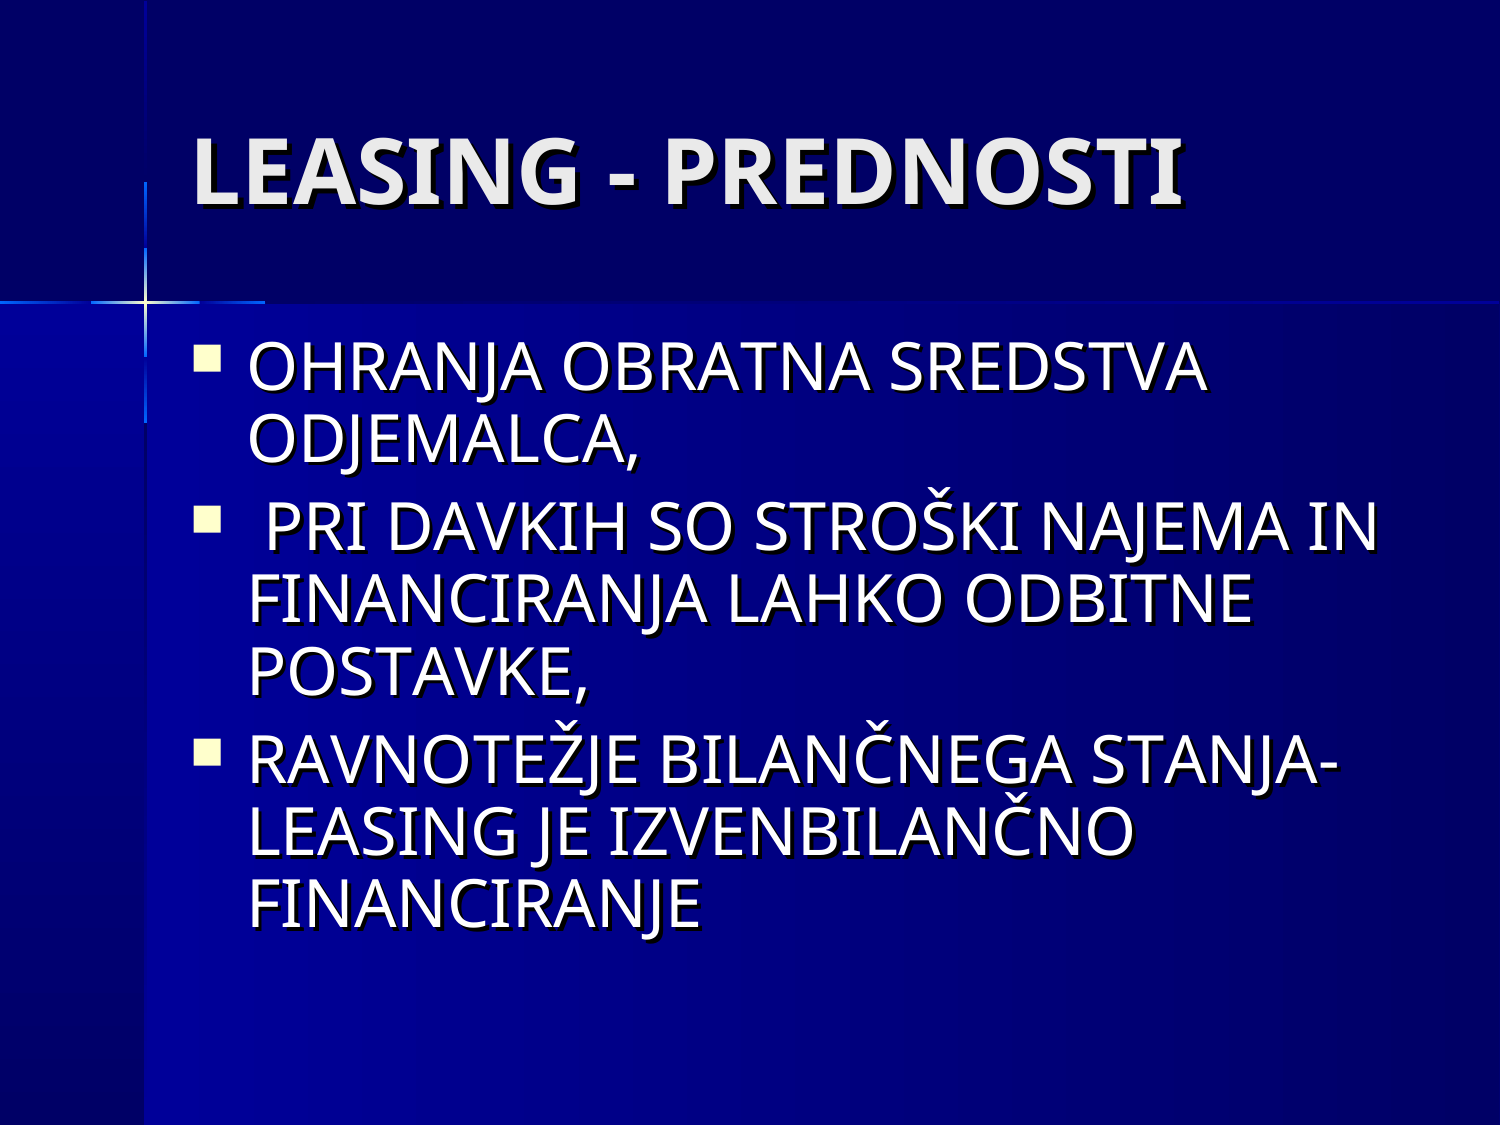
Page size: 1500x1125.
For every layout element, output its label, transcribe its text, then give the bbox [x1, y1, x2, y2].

title LEASING - PREDNOSTI [174, 49, 1413, 285]
list OHRANJA OBRATNA SREDSTVA ODJEMALCA, PRI DAVKIH SO STROŠKI NAJEMA IN FINANCIRANJA LAHKO ODBITNE POSTAVKE, RAVNOTEŽJE BILANČNEGA STANJA-LEASING JE IZVENBILANČNO FINANCIRANJE [174, 324, 1413, 1001]
